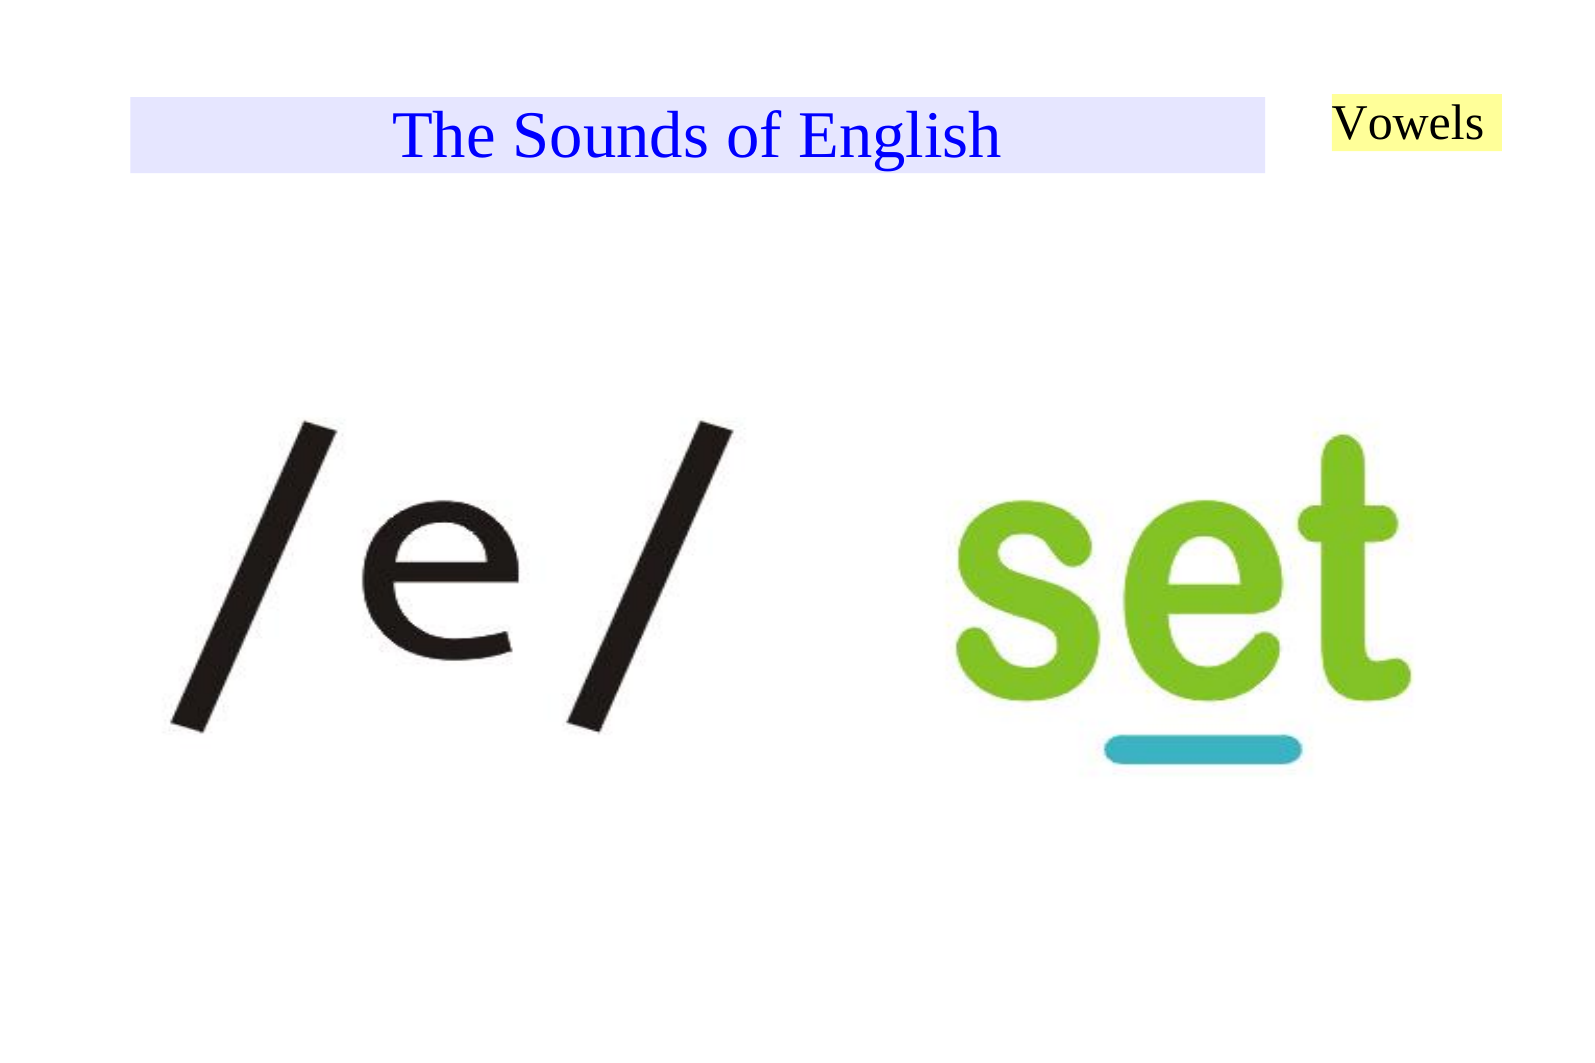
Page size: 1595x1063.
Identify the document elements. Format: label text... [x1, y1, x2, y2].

picture [146, 197, 1480, 1025]
text_box The Sounds of English [130, 97, 1266, 174]
text_box Vowels [1331, 94, 1502, 152]
